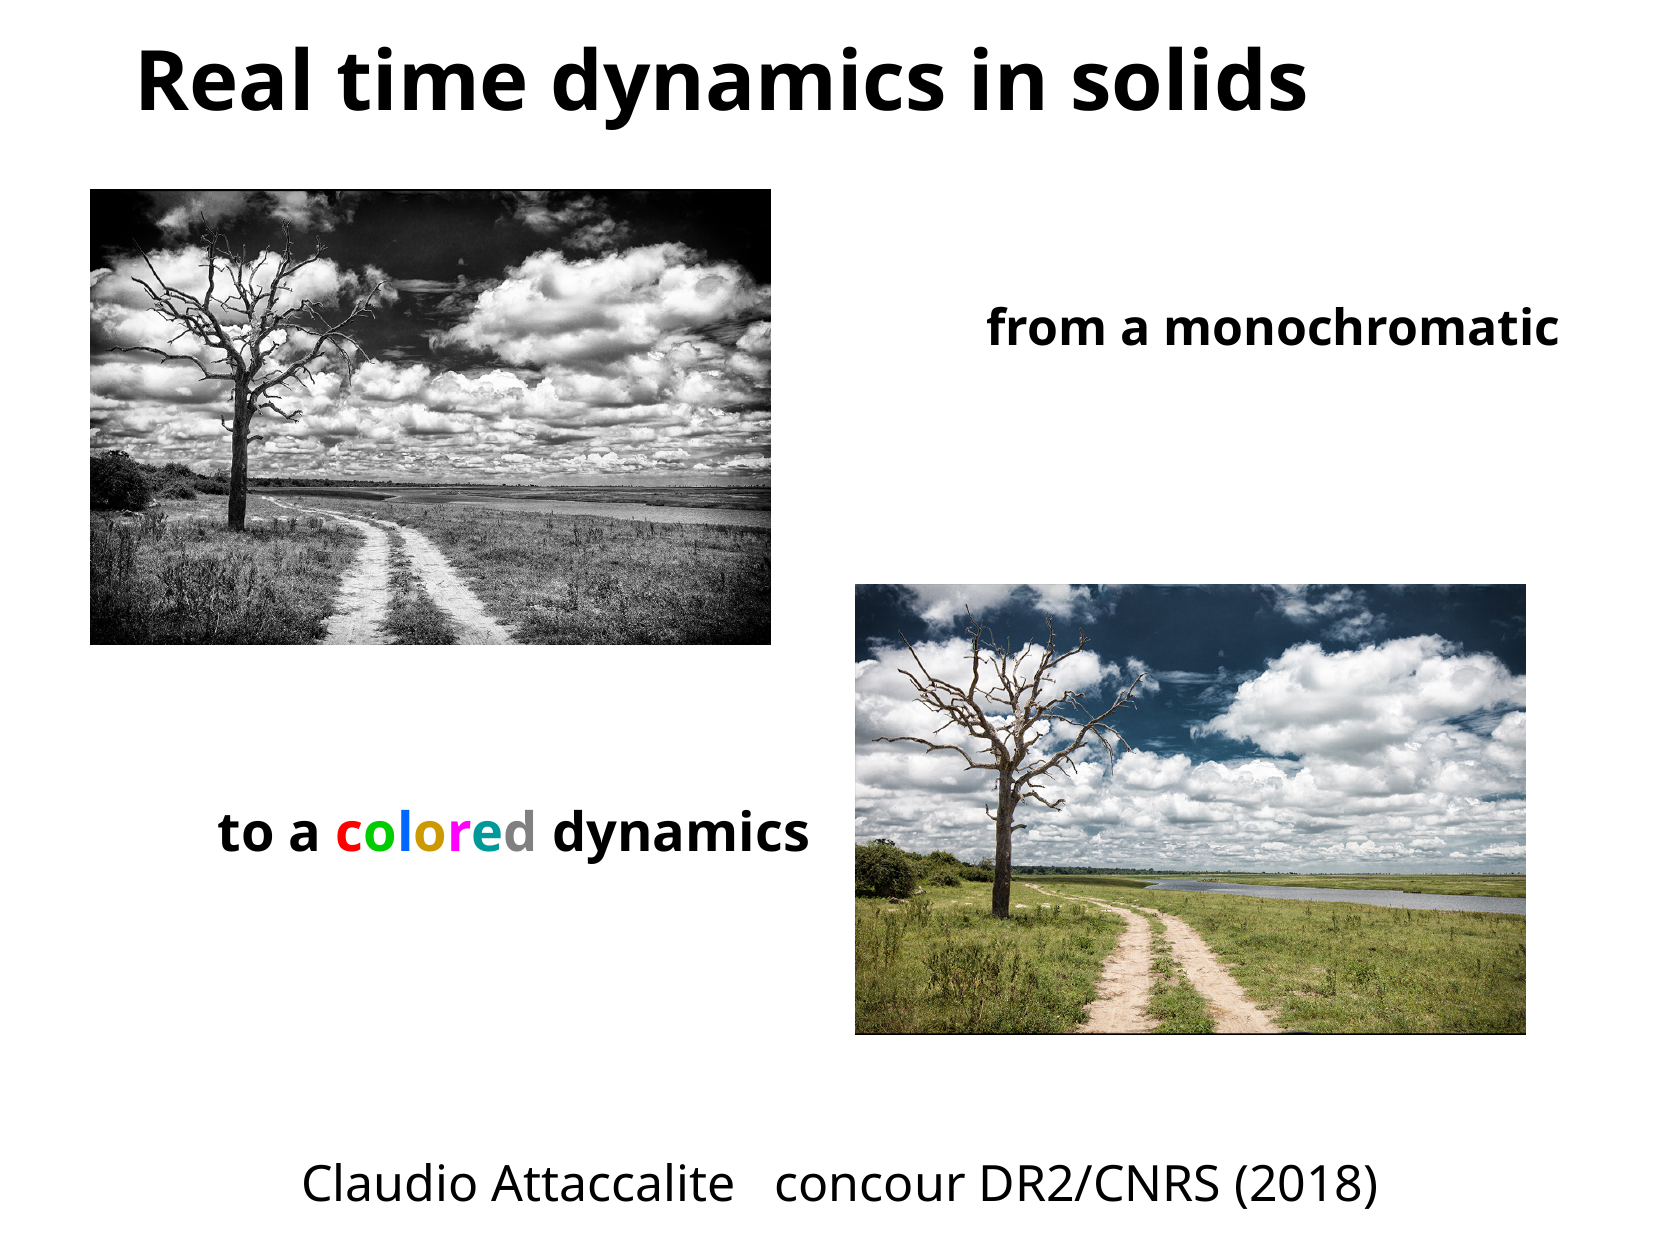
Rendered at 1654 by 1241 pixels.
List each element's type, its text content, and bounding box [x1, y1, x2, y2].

text_box Real time dynamics in solids [120, 13, 1576, 165]
picture [90, 189, 771, 646]
picture [855, 584, 1526, 1036]
text_box Claudio Attaccalite concour DR2/CNRS (2018) [60, 1140, 1621, 1237]
text_box to a colored dynamics [60, 785, 826, 921]
text_box from a monochromatic [840, 285, 1576, 382]
